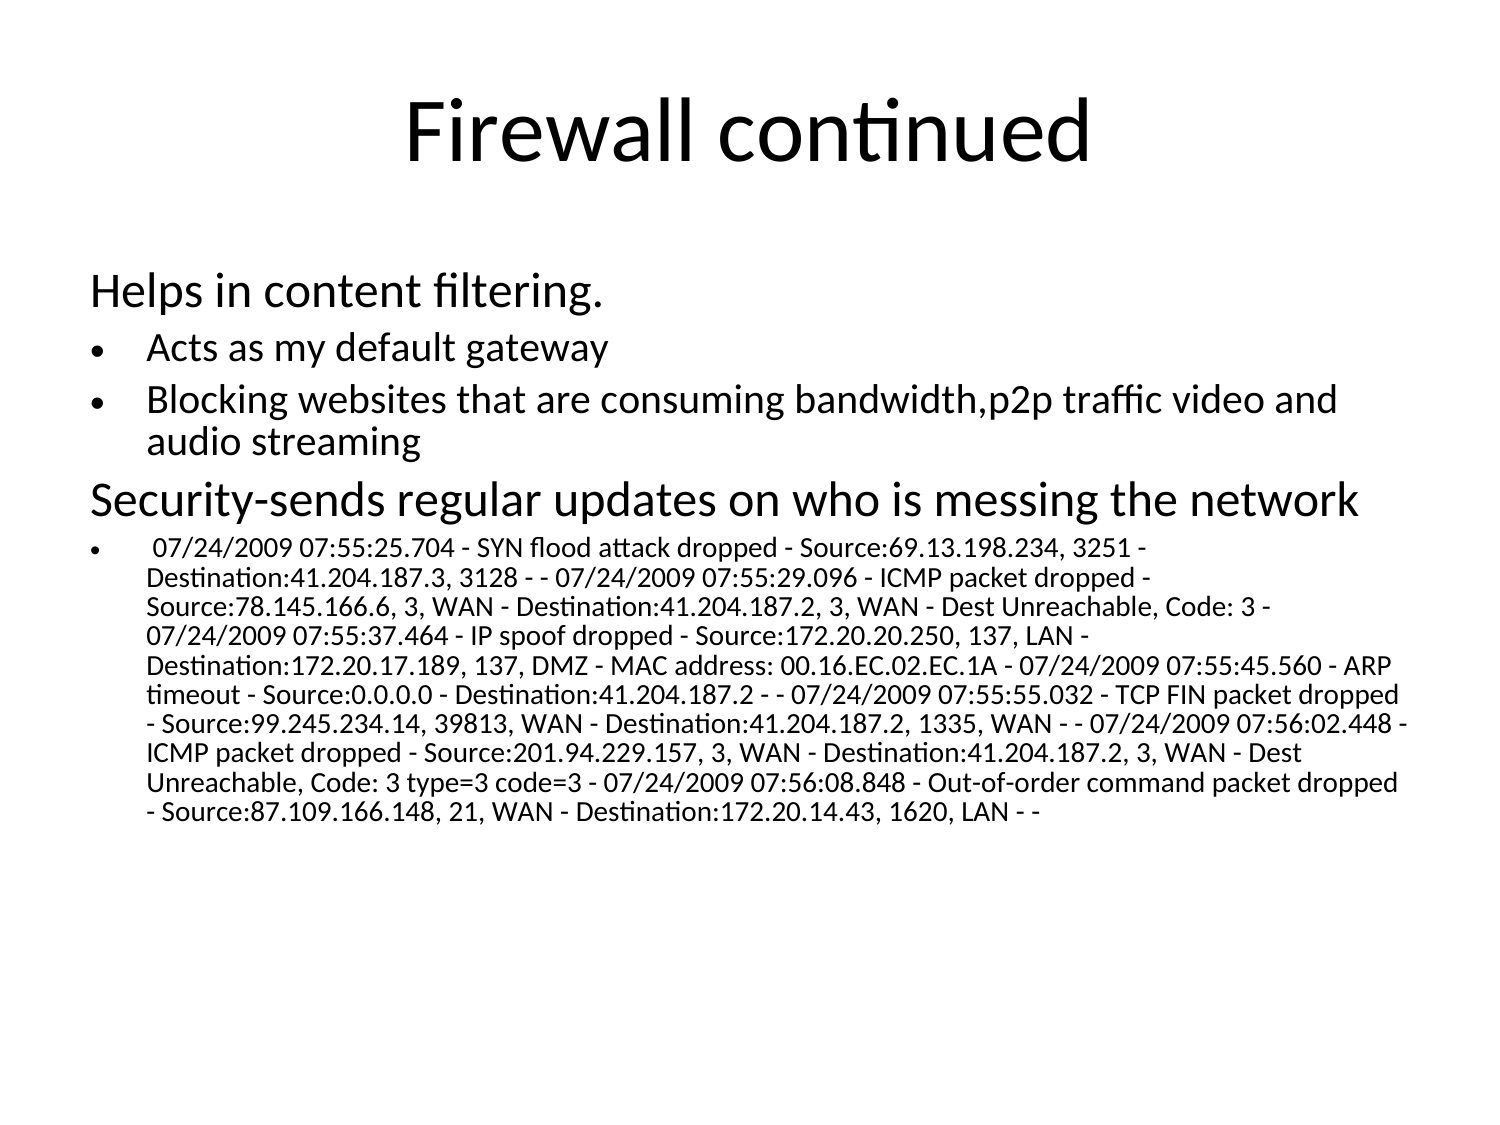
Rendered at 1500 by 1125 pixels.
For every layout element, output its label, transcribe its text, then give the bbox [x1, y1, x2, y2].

title Firewall continued [75, 45, 1426, 233]
list Helps in content filtering. Acts as my default gateway Blocking websites that are consuming bandwidth,p2p traffic video and audio streaming Security-sends regular updates on who is messing the network 07/24/2009 07:55:25.704 - SYN flood attack dropped - Source:69.13.198.234, 3251 - Destination:41.204.187.3, 3128 - - 07/24/2009 07:55:29.096 - ICMP packet dropped - Source:78.145.166.6, 3, WAN - Destination:41.204.187.2, 3, WAN - Dest Unreachable, Code: 3 - 07/24/2009 07:55:37.464 - IP spoof dropped - Source:172.20.20.250, 137, LAN - Destination:172.20.17.189, 137, DMZ - MAC address: 00.16.EC.02.EC.1A - 07/24/2009 07:55:45.560 - ARP timeout - Source:0.0.0.0 - Destination:41.204.187.2 - - 07/24/2009 07:55:55.032 - TCP FIN packet dropped - Source:99.245.234.14, 39813, WAN - Destination:41.204.187.2, 1335, WAN - - 07/24/2009 07:56:02.448 - ICMP packet dropped - Source:201.94.229.157, 3, WAN - Destination:41.204.187.2, 3, WAN - Dest Unreachable, Code: 3 type=3 code=3 - 07/24/2009 07:56:08.848 - Out-of-order command packet dropped - Source:87.109.166.148, 21, WAN - Destination:172.20.14.43, 1620, LAN - - [75, 262, 1426, 1005]
